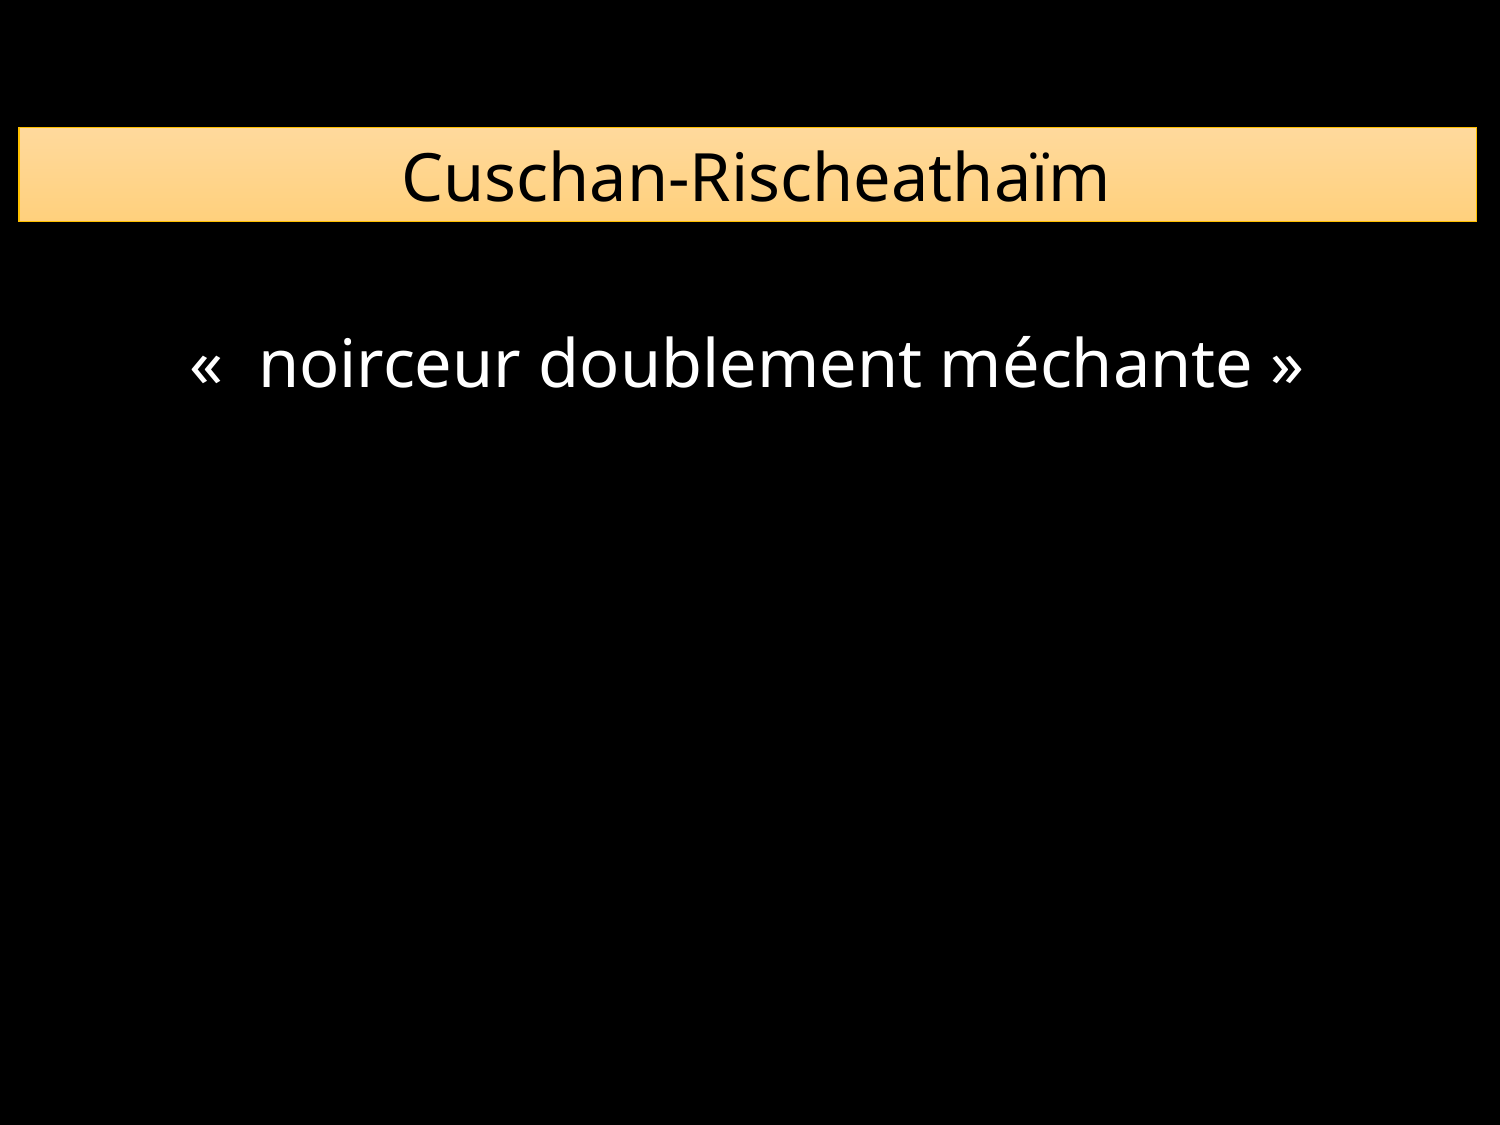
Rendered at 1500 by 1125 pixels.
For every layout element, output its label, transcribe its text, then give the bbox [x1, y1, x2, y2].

text_box « noirceur doublement méchante » [0, 313, 1498, 409]
text_box Cuschan-Rischeathaïm [19, 127, 1477, 222]
